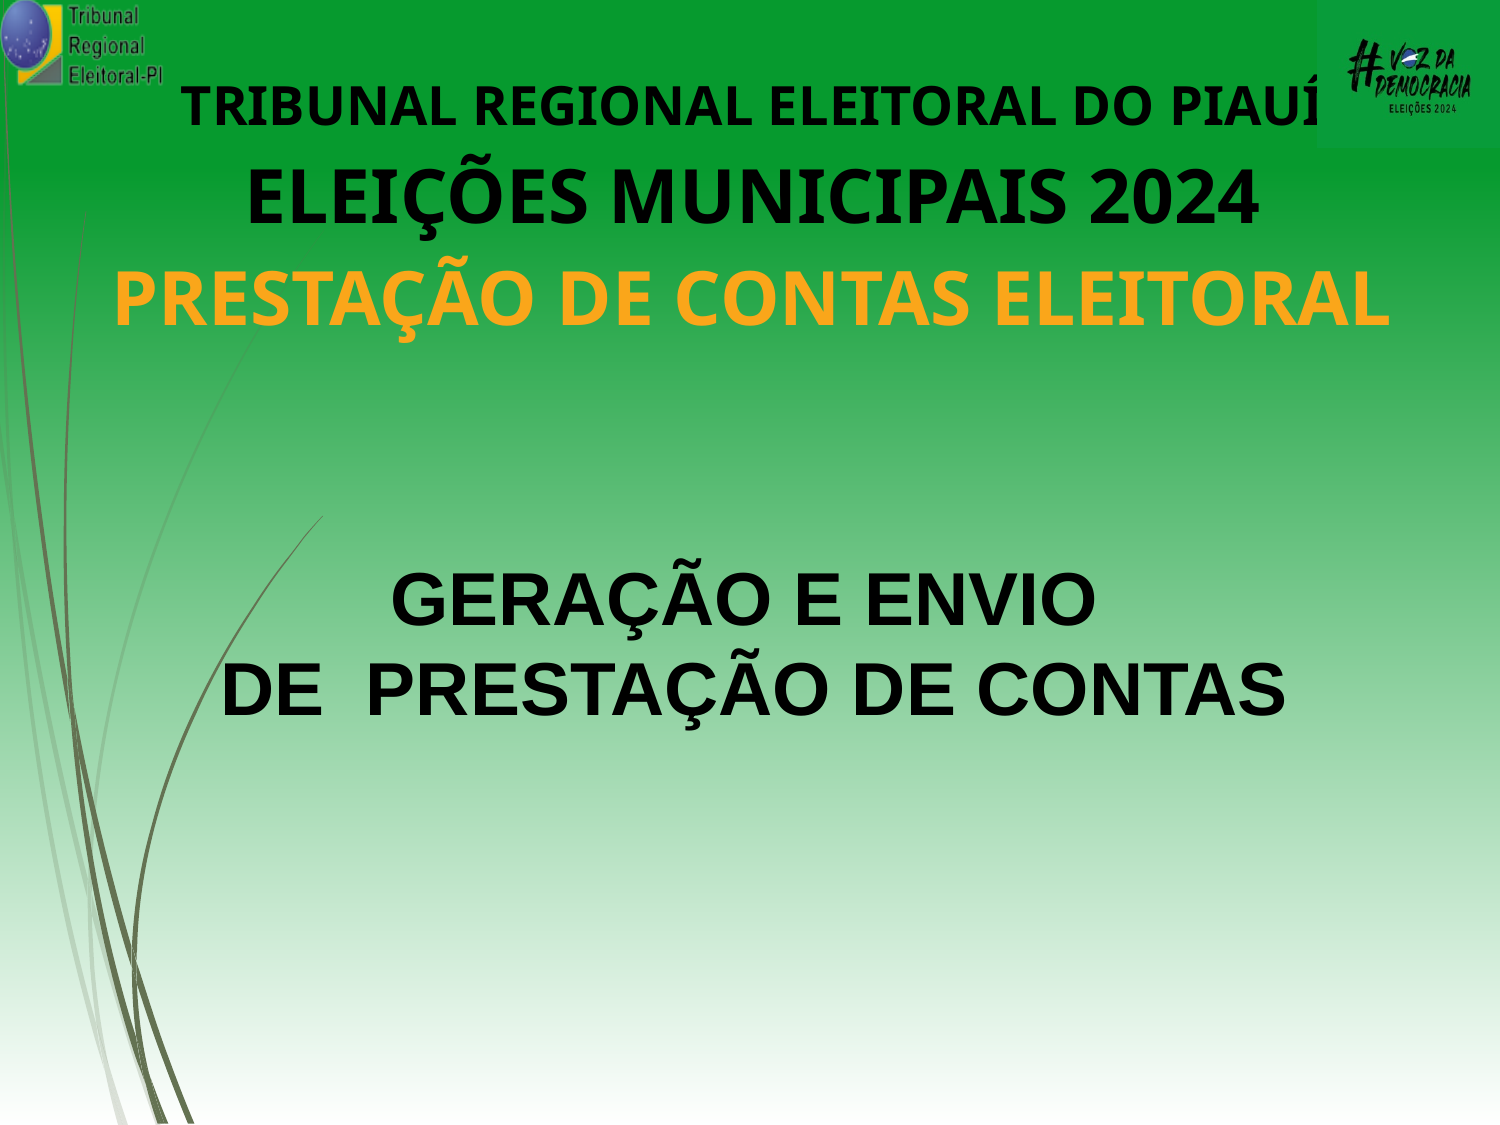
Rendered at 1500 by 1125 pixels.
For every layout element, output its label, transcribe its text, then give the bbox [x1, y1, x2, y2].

text_box TRIBUNAL REGIONAL ELEITORAL DO PIAUÍ ELEIÇÕES MUNICIPAIS 2024 PRESTAÇÃO DE CONTAS ELEITORAL GERAÇÃO E ENVIO DE PRESTAÇÃO DE CONTAS [58, 63, 1447, 365]
picture [0, 0, 177, 94]
picture [1317, 0, 1500, 148]
